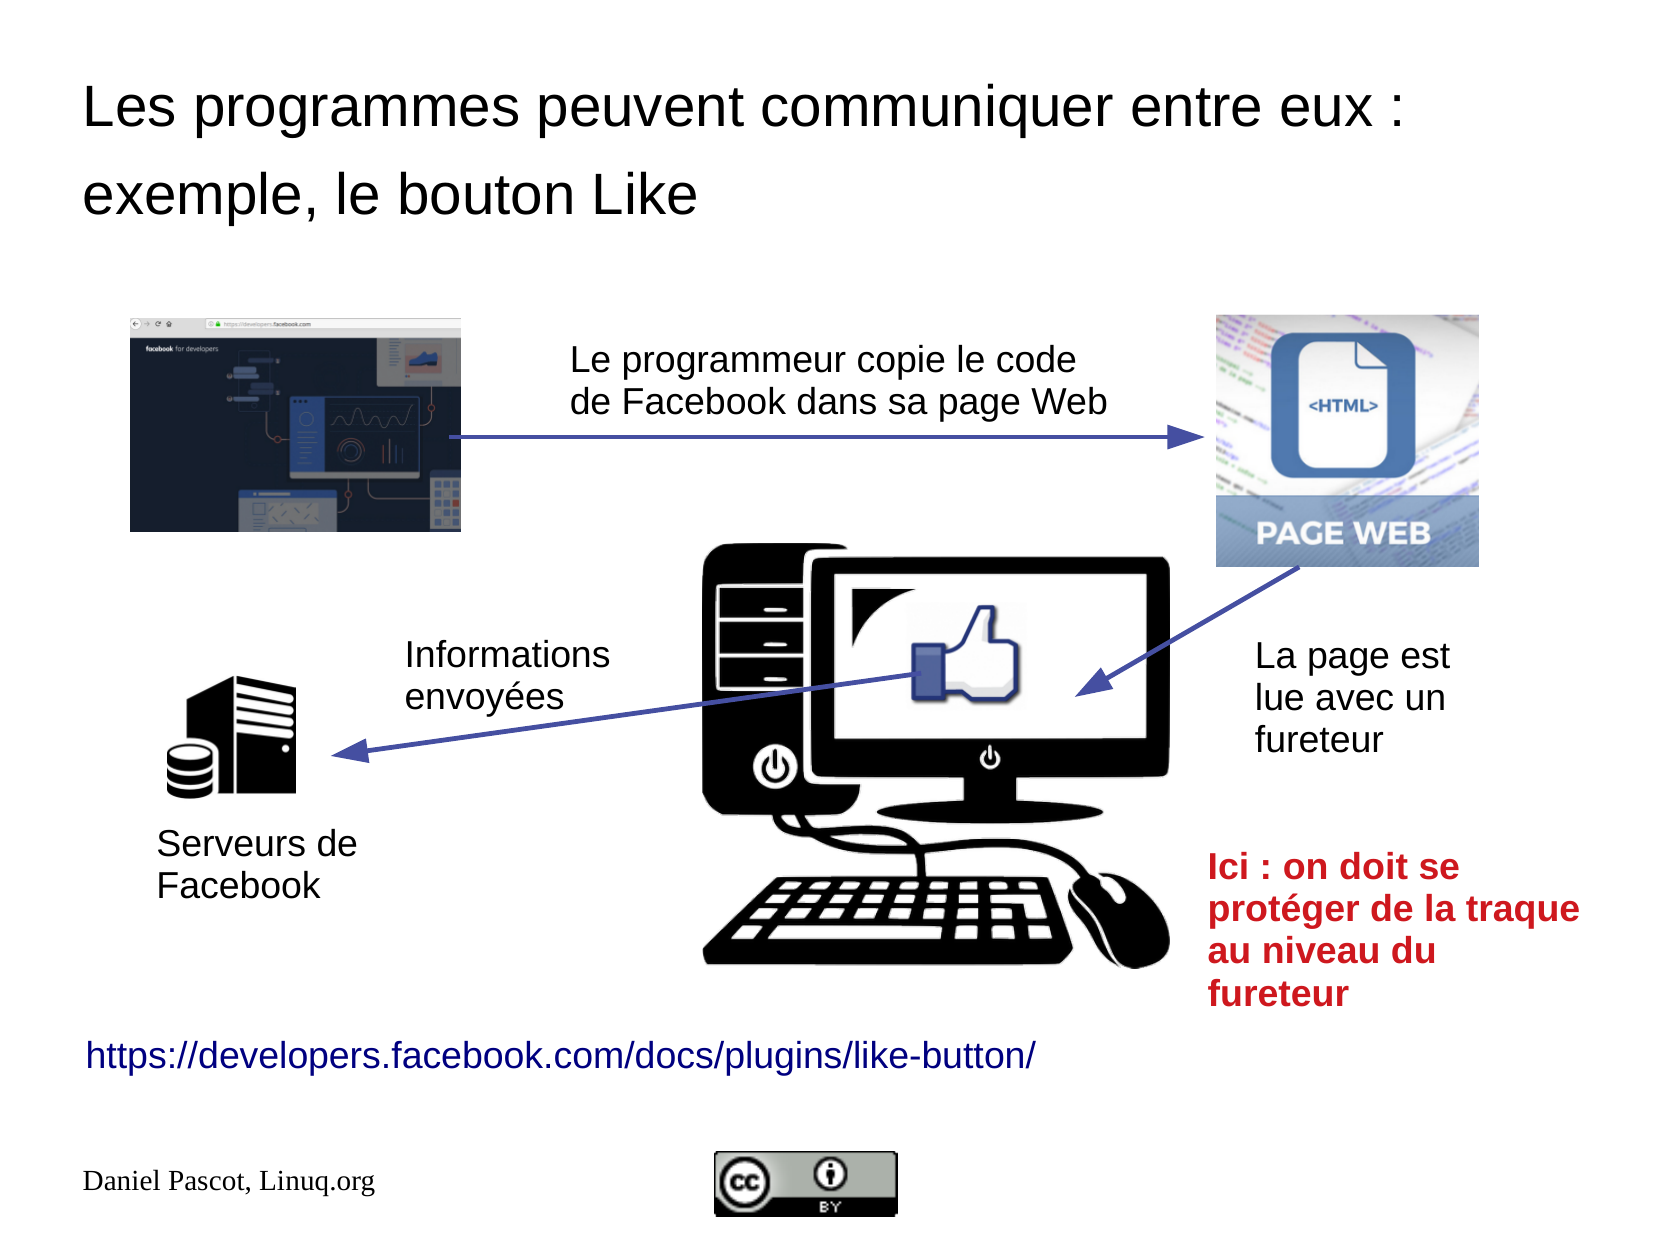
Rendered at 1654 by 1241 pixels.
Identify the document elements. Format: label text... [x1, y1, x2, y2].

text_box https://developers.facebook.com/docs/plugins/like-button/ [70, 1027, 1052, 1085]
picture [702, 543, 1170, 969]
text_box Ici : on doit se protéger de la traque au niveau du fureteur [1192, 838, 1596, 1022]
picture [714, 1151, 898, 1217]
picture [1216, 312, 1479, 567]
text_box Informations envoyées [389, 625, 636, 725]
picture [167, 673, 296, 802]
text_box La page est lue avec un fureteur [1240, 626, 1477, 768]
title Les programmes peuvent communiquer entre eux : exemple, le bouton Like [82, 49, 1571, 257]
text_box Le programmeur copie le code de Facebook dans sa page Web [555, 330, 1123, 430]
text_box Serveurs de Facebook [141, 814, 378, 956]
picture [130, 318, 461, 532]
